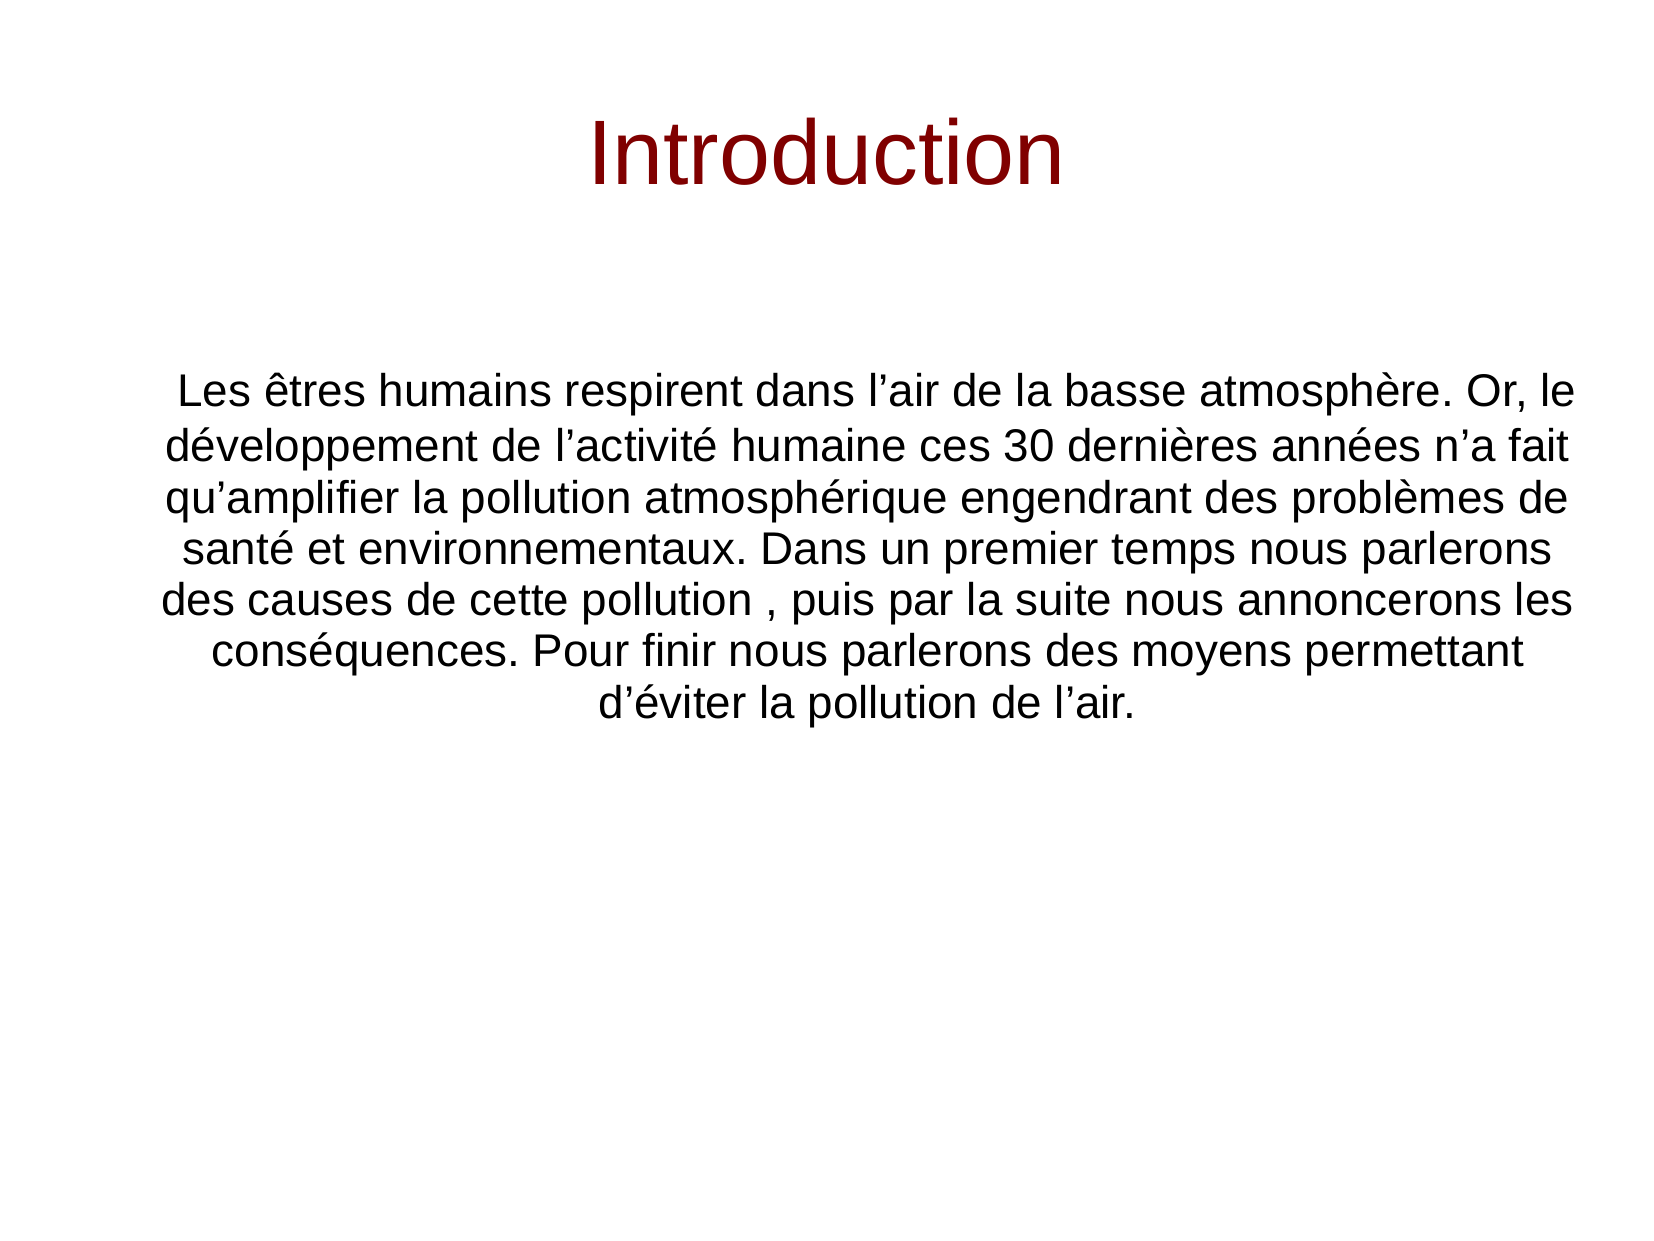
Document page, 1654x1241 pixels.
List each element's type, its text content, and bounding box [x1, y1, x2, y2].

title Introduction [82, 49, 1571, 257]
subtitle Les êtres humains respirent dans l’air de la basse atmosphère. Or, le développement de l’activité humaine ces 30 dernières années n’a fait qu’amplifier la pollution atmosphérique engendrant des problèmes de santé et environnementaux. Dans un premier temps nous parlerons des causes de cette pollution , puis par la suite nous annoncerons les conséquences. Pour finir nous parlerons des moyens permettant d’éviter la pollution de l’air. [106, 177, 1595, 897]
